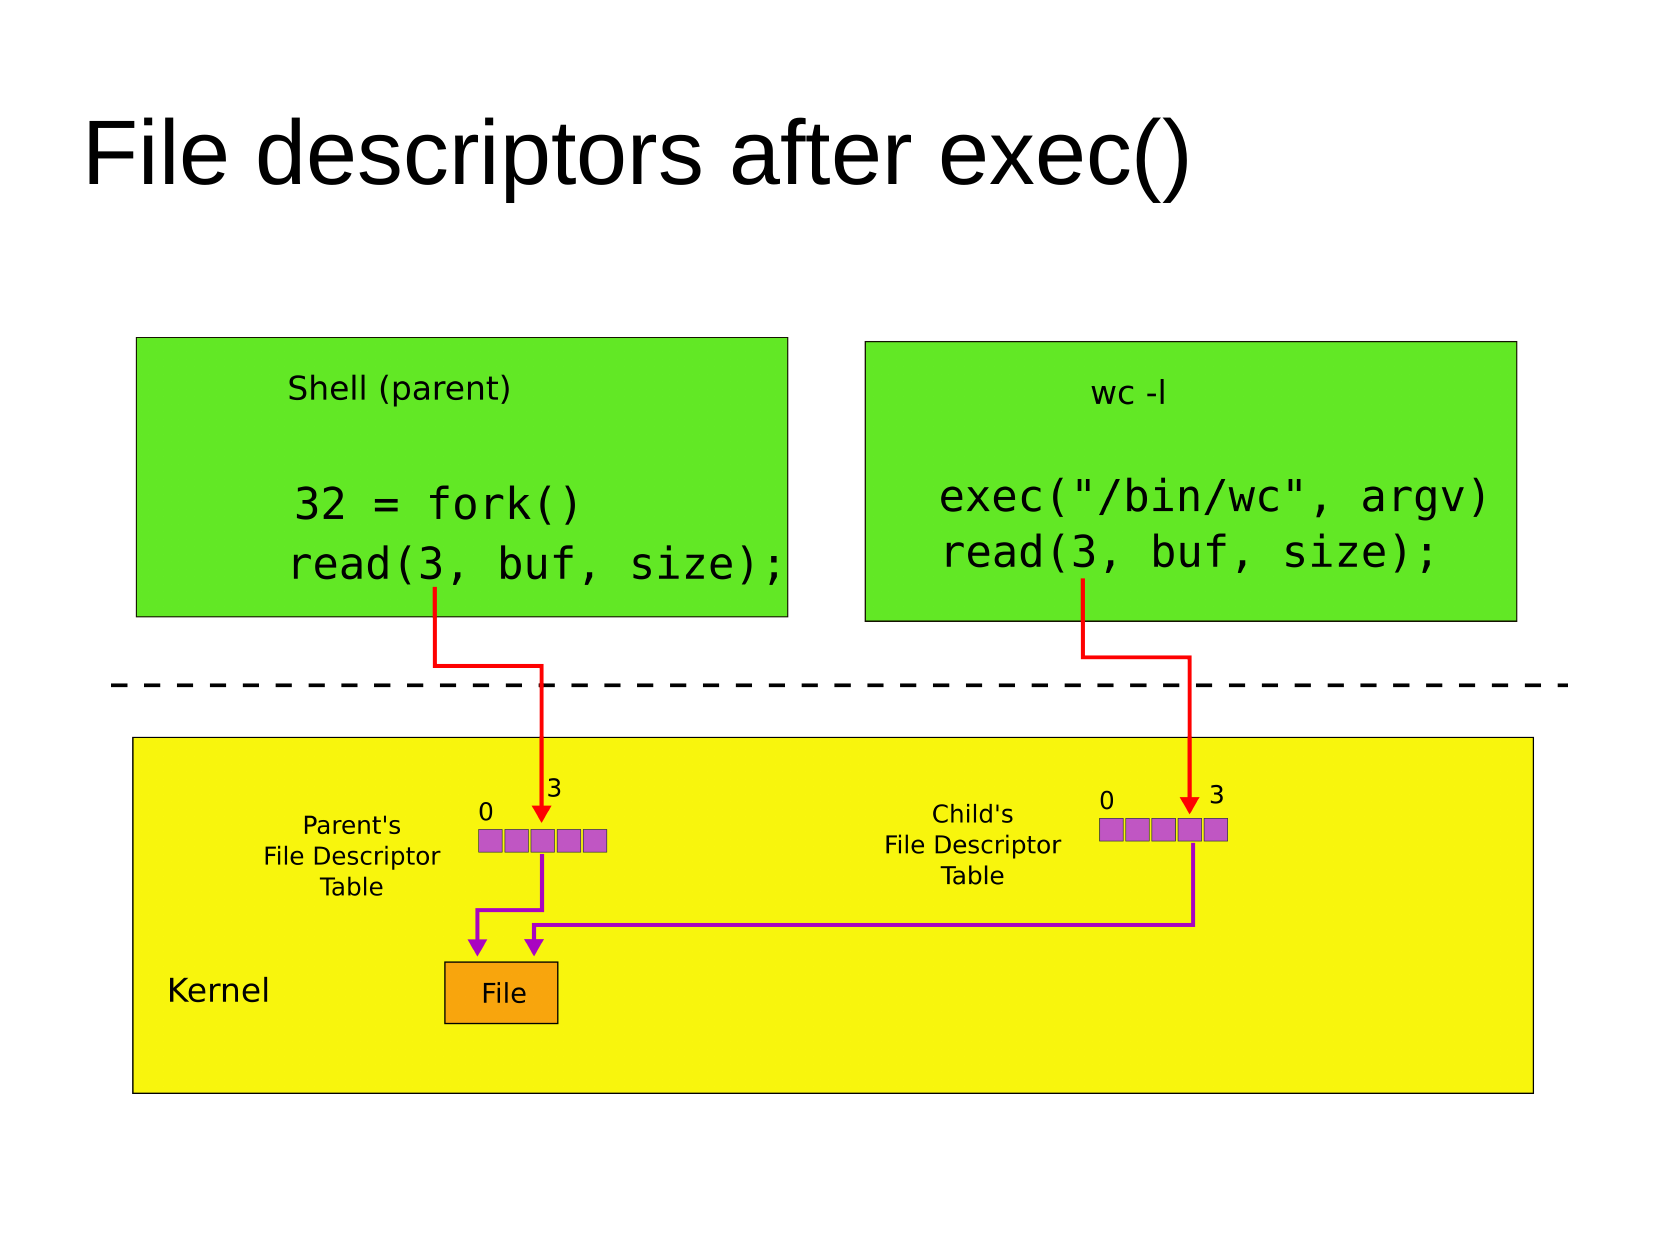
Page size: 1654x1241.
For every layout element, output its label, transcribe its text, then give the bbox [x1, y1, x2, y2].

picture [111, 337, 1568, 1094]
title File descriptors after exec() [82, 49, 1538, 257]
